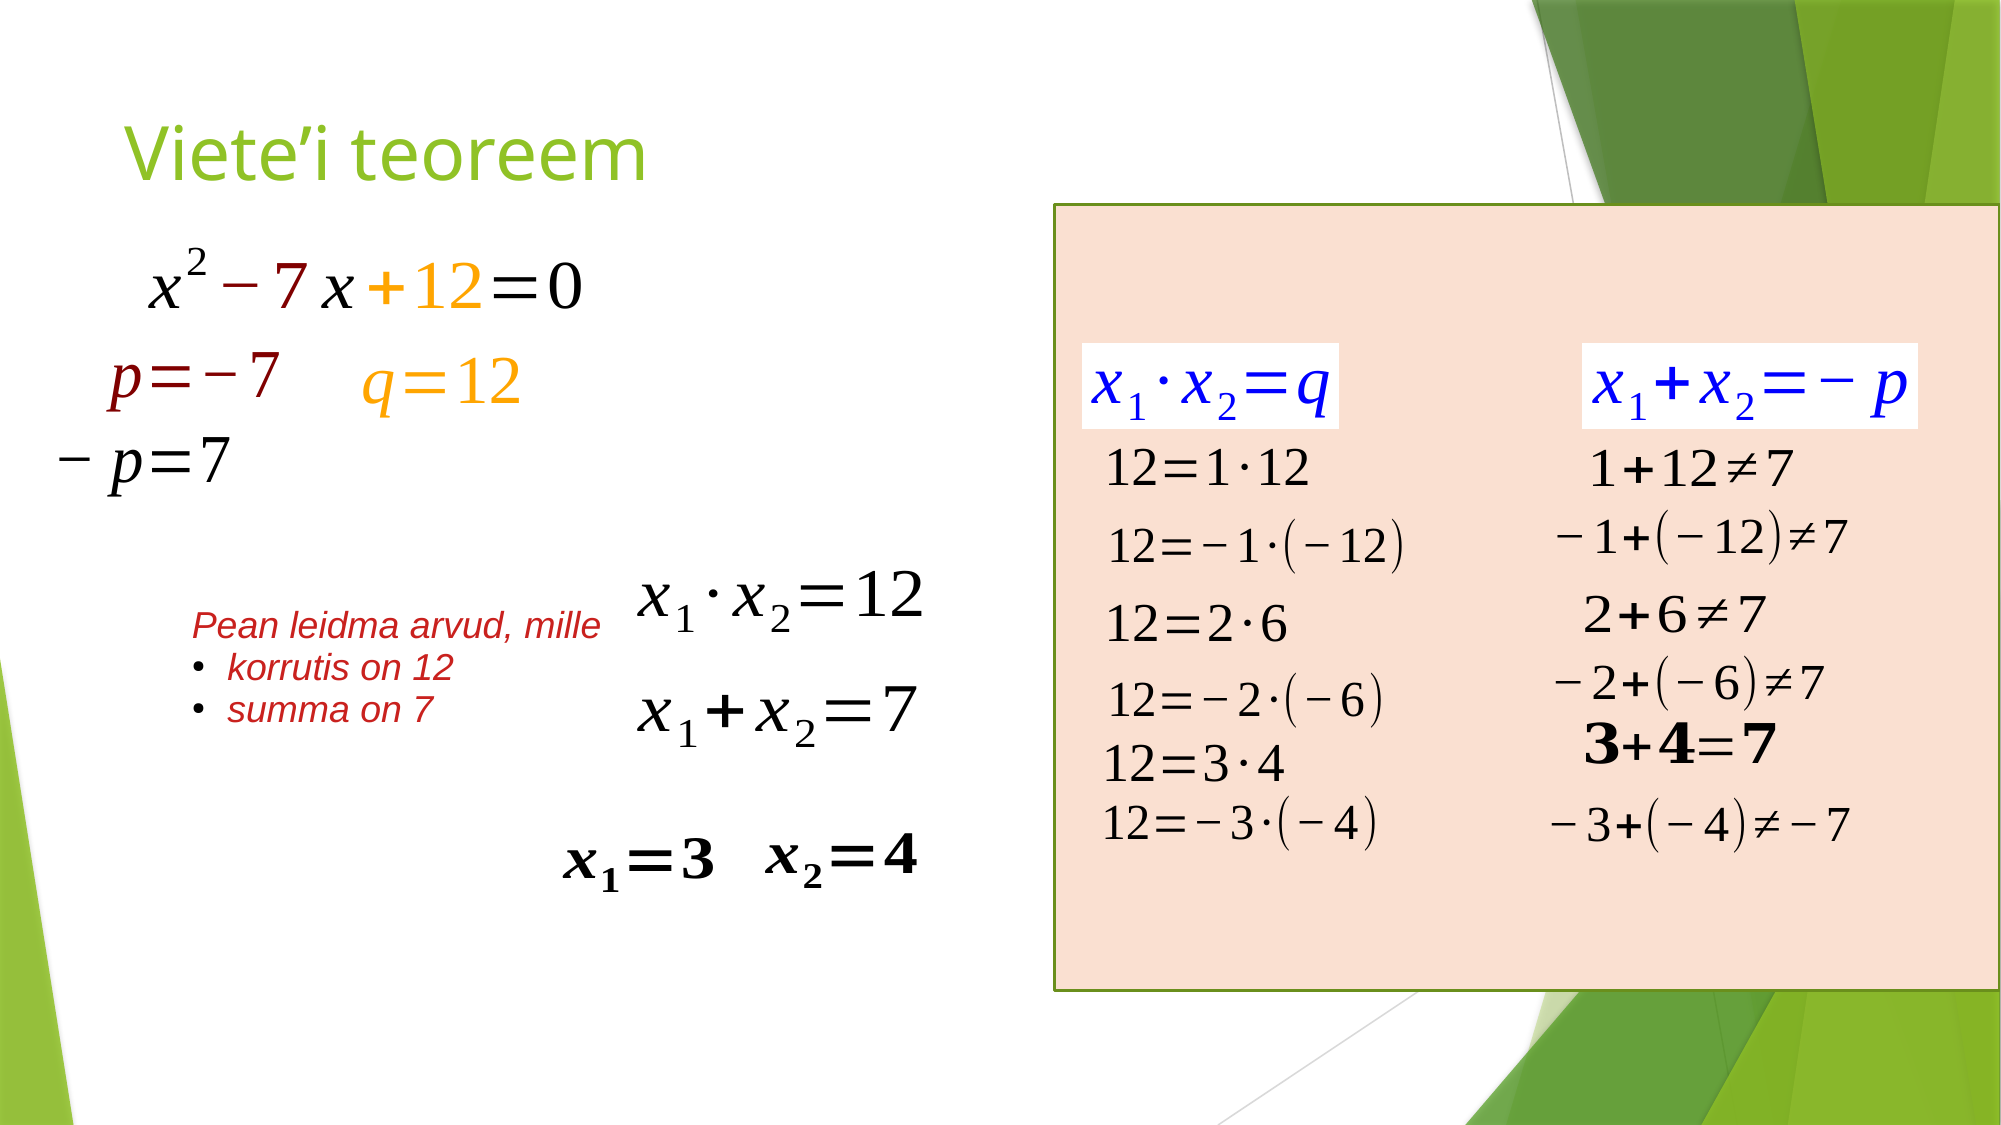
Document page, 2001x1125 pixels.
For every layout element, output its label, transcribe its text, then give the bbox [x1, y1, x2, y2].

chart [626, 554, 933, 641]
chart [1081, 342, 1340, 429]
chart [552, 824, 724, 901]
chart [46, 421, 240, 498]
chart [96, 336, 289, 413]
chart [626, 670, 928, 757]
chart [1582, 437, 1803, 499]
text_box [1054, 204, 2000, 991]
chart [1541, 795, 1858, 857]
chart [1099, 437, 1316, 498]
chart [754, 820, 928, 896]
chart [138, 237, 593, 324]
chart [1582, 342, 1918, 429]
chart [1102, 516, 1412, 578]
chart [353, 342, 530, 419]
chart [1546, 506, 1856, 568]
chart [1544, 653, 1833, 776]
chart [1576, 583, 1776, 644]
text_box Pean leidma arvud, mille korrutis on 12 summa on 7 [177, 597, 617, 739]
title Viete’i teoreem [109, 97, 1520, 315]
chart [1096, 670, 1390, 854]
chart [1099, 592, 1295, 654]
